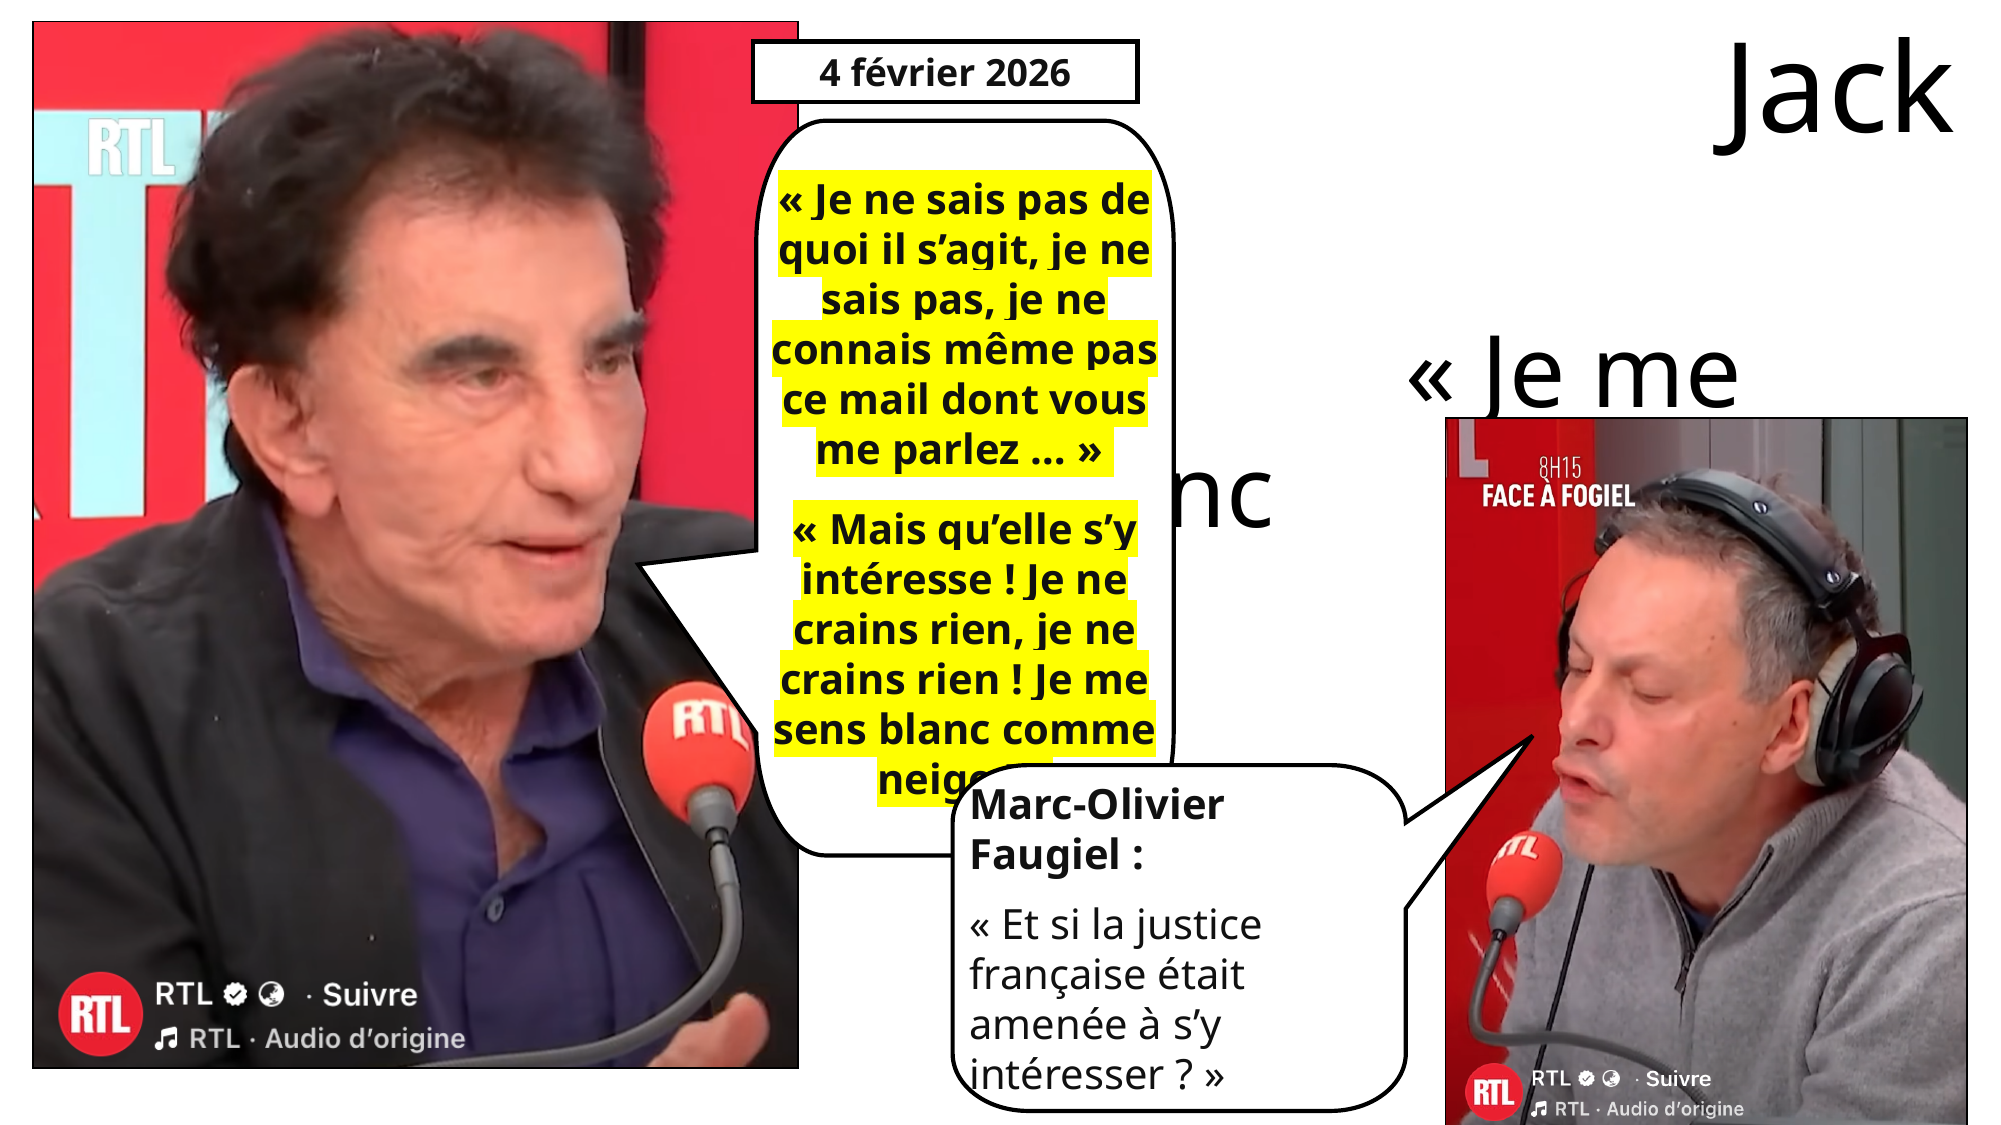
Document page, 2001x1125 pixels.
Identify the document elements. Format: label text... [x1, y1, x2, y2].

text_box 4 février 2026 [752, 41, 1138, 102]
picture [1446, 418, 1967, 1125]
text_box « Je ne sais pas de quoi il s’agit, je ne sais pas, je ne connais même pas ce mail dont vous me parlez … » « Mais qu’elle s’y intéresse ! Je ne crains rien, je ne crains rien ! Je me sens blanc comme neige ! » [638, 120, 1174, 856]
picture [33, 22, 798, 1068]
text_box Jack Lang : « Je me sens blanc comme neige » [766, 0, 1985, 409]
text_box Marc-Olivier Faugiel : « Et si la justice française était amenée à s’y intéresser ? » [952, 735, 1533, 1111]
